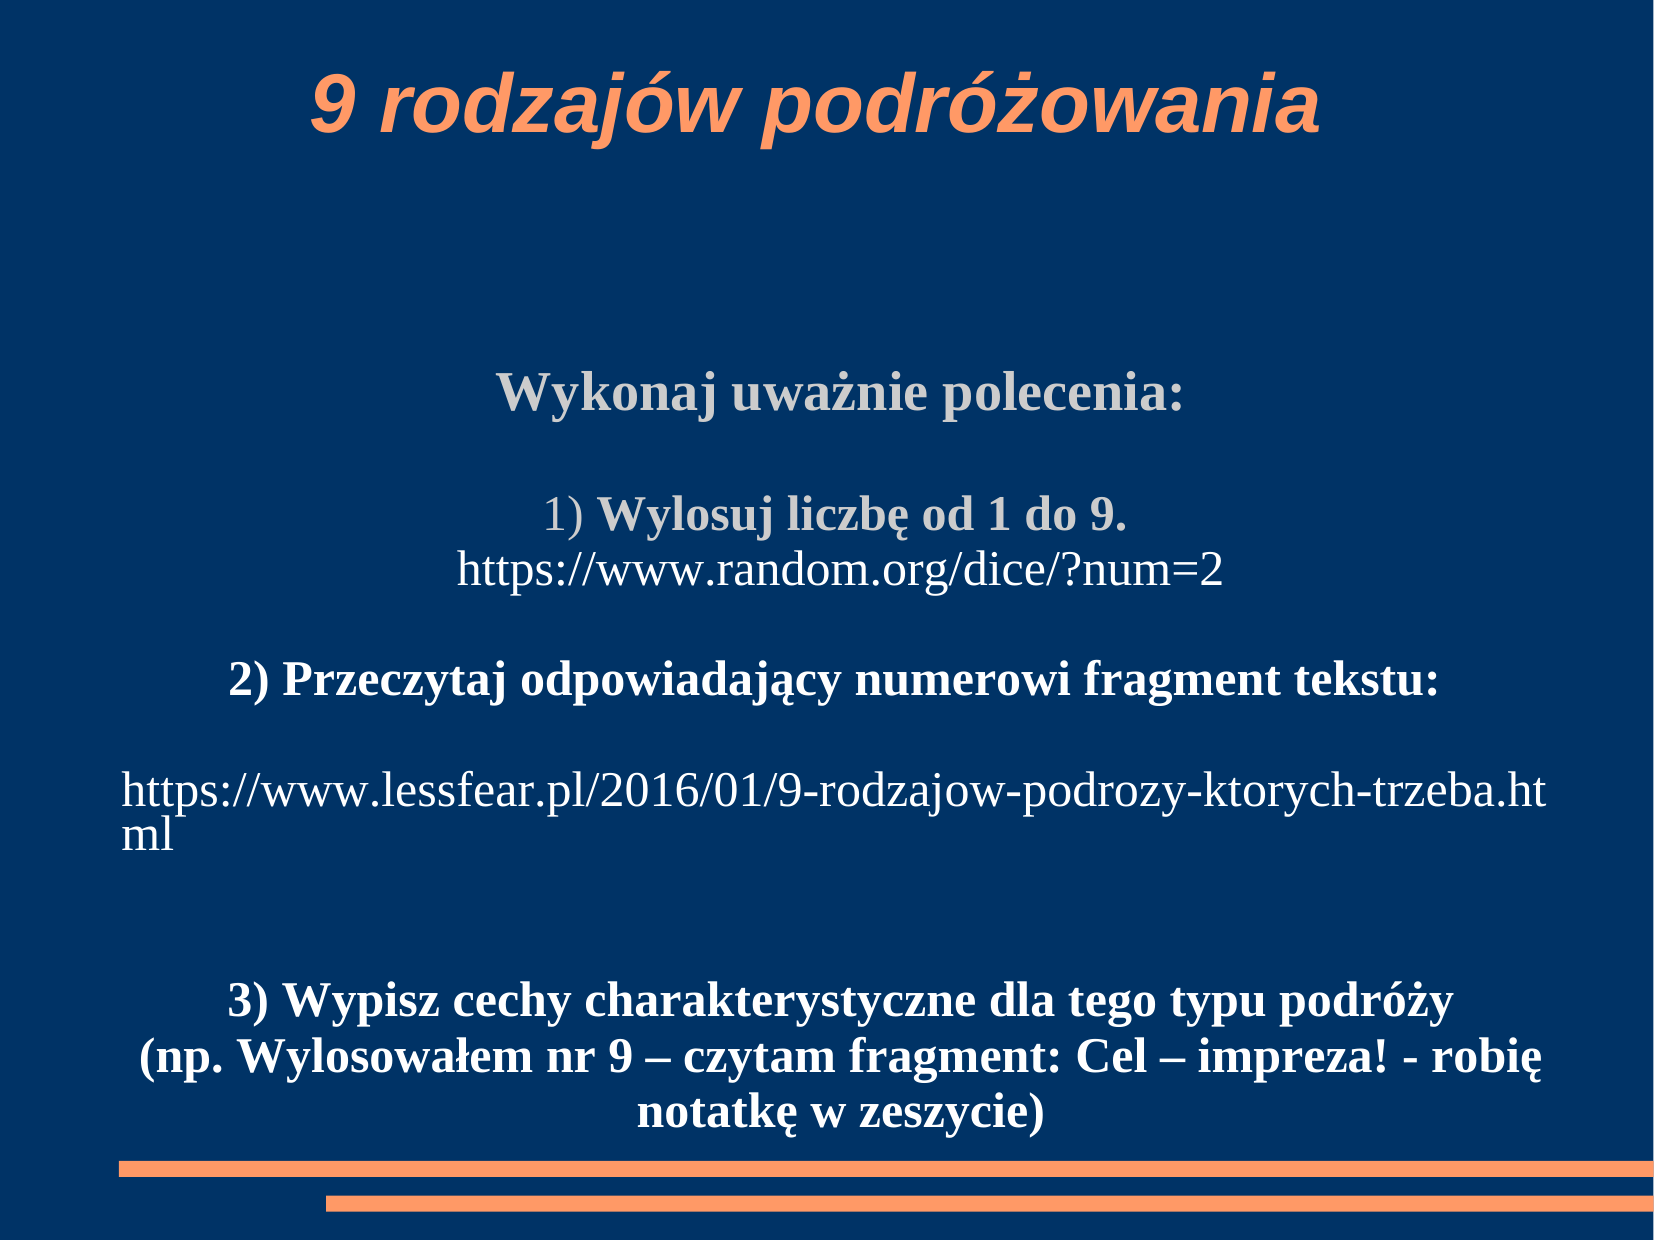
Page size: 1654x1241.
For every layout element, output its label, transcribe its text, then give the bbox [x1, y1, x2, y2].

title 9 rodzajów podróżowania [121, 46, 1534, 254]
subtitle Wykonaj uważnie polecenia: 1) Wylosuj liczbę od 1 do 9. https://www.random.org/dice/?num=2 2) Przeczytaj odpowiadający numerowi fragment tekstu: https://www.lessfear.pl/2016/01/9-rodzajow-podrozy-ktorych-trzeba.html 3) Wypisz cechy charakterystyczne dla tego typu podróży (np. Wylosowałem nr 9 – czytam fragment: Cel – impreza! - robię notatkę w zeszycie) [121, 322, 1561, 1132]
